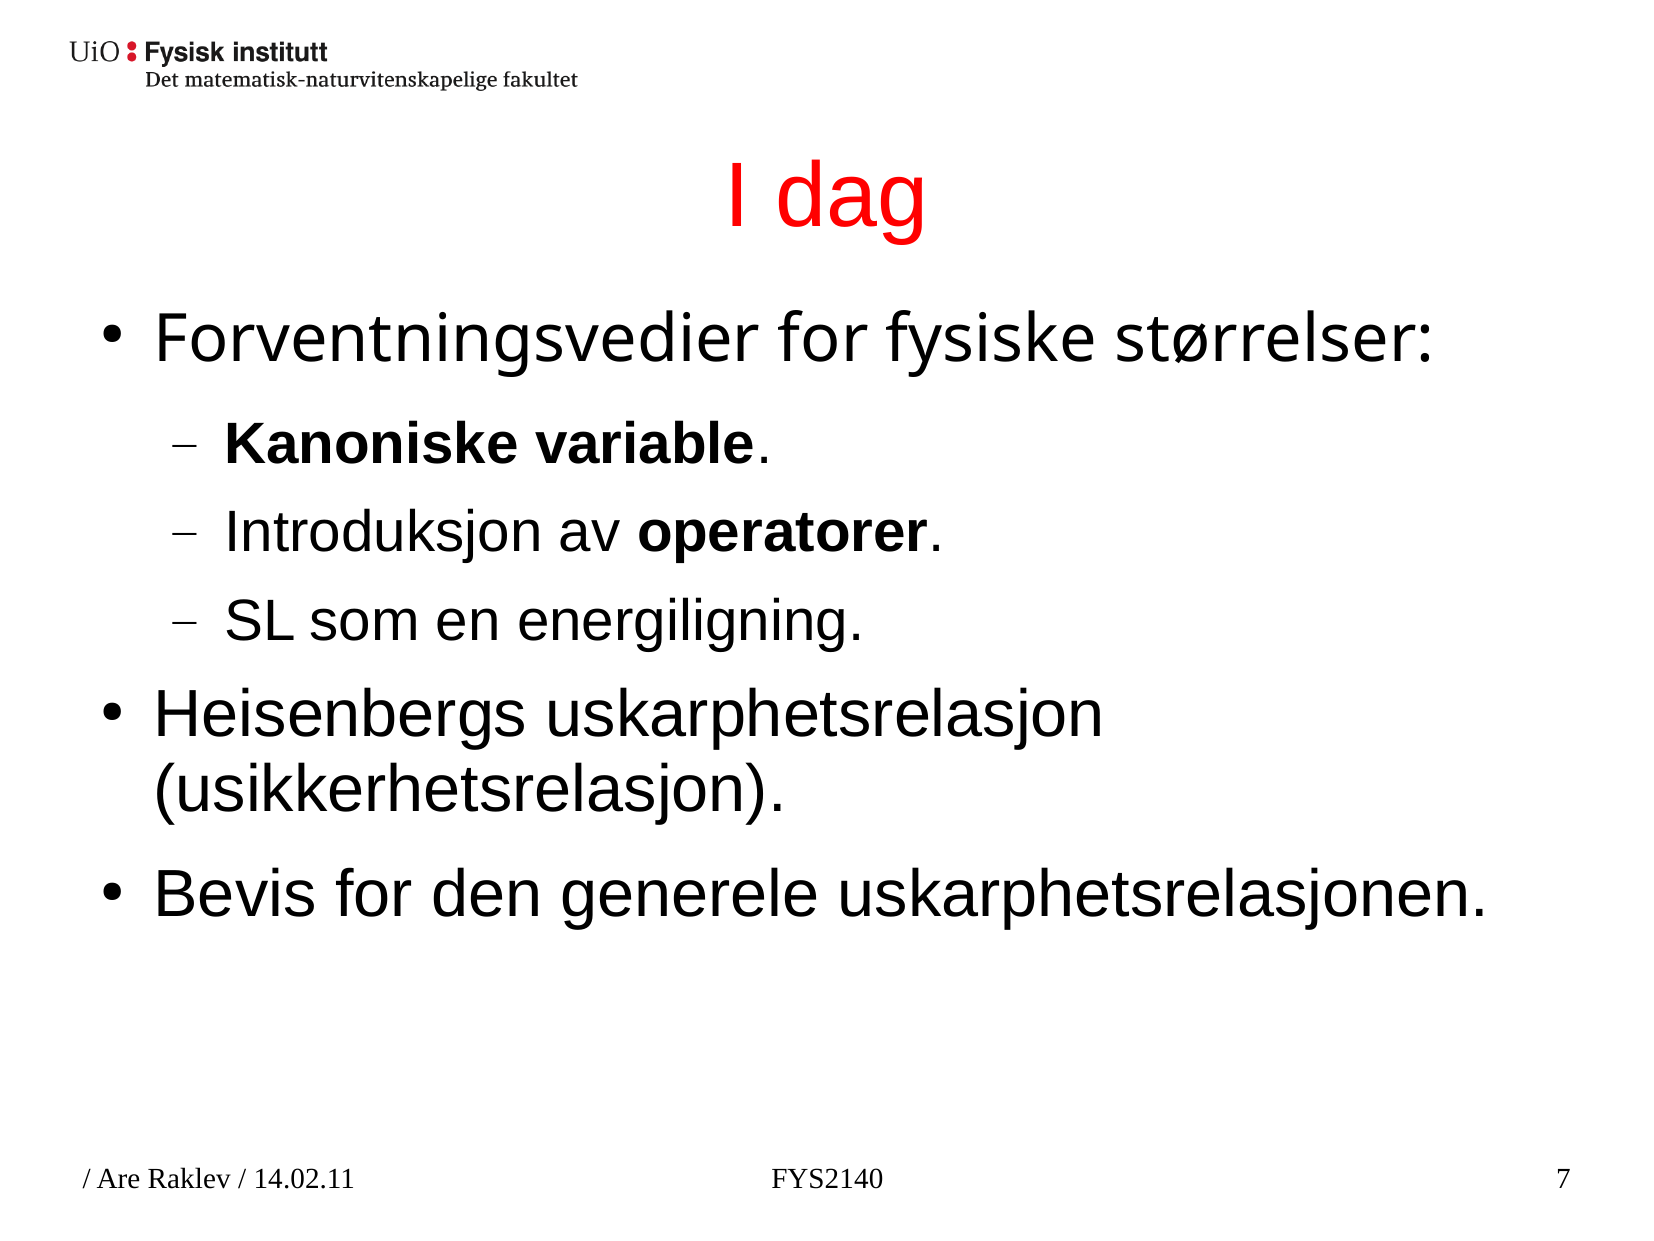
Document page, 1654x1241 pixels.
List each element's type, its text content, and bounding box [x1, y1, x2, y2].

picture [68, 37, 581, 93]
title I dag [82, 90, 1571, 290]
list Forventningsvedier for fysiske størrelser: Kanoniske variable. Introduksjon av operatorer. SL som en energiligning. Heisenbergs uskarphetsrelasjon (usikkerhetsrelasjon). Bevis for den generele uskarphetsrelasjonen. [82, 290, 1571, 1094]
